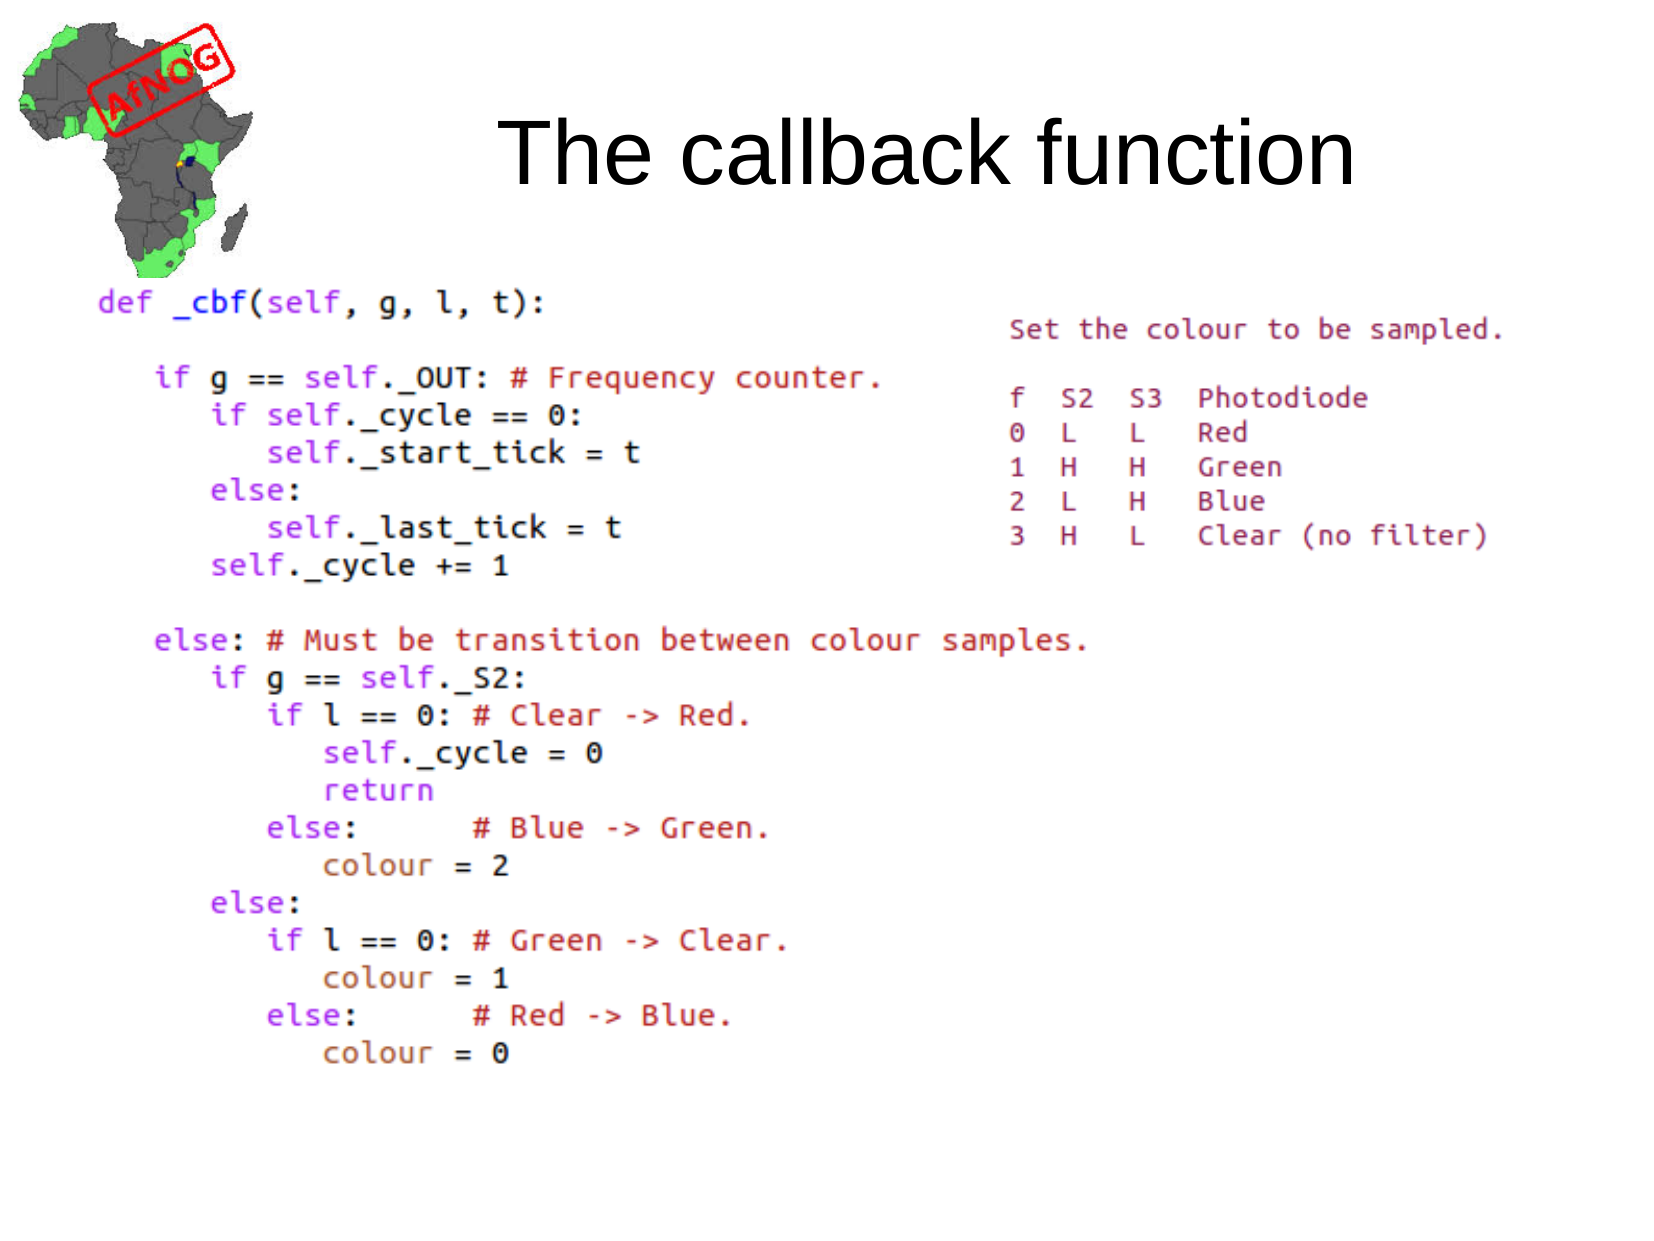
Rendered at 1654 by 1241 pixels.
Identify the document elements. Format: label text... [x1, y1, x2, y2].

title The callback function [285, 49, 1571, 257]
picture [9, 0, 1633, 1096]
